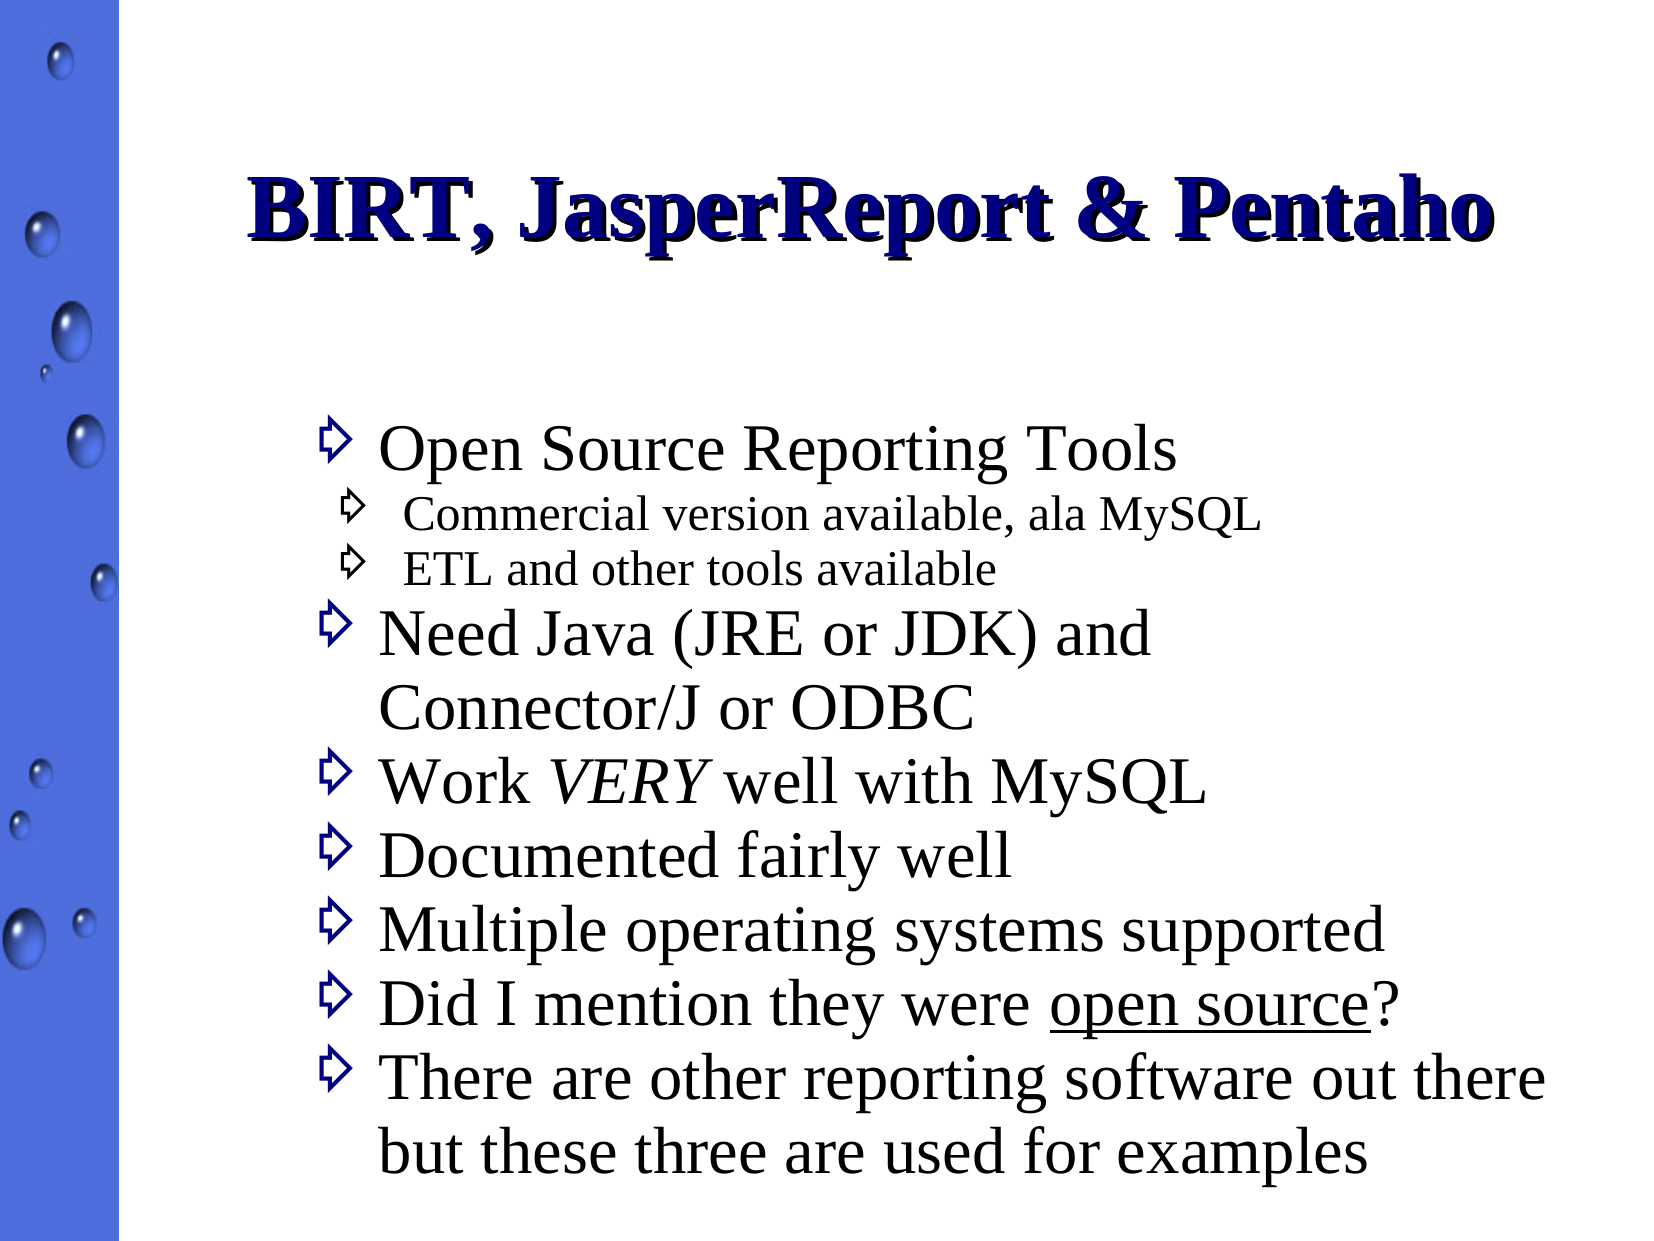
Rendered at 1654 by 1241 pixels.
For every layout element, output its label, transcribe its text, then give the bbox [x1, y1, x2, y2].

picture [0, 0, 119, 1241]
title BIRT, JasperReport & Pentaho [209, 102, 1534, 311]
list Open Source Reporting Tools Commercial version available, ala MySQL ETL and other tools available Need Java (JRE or JDK) and Connector/J or ODBC Work VERY well with MySQL Documented fairly well Multiple operating systems supported Did I mention they were open source? There are other reporting software out there but these three are used for examples [296, 411, 1558, 1193]
